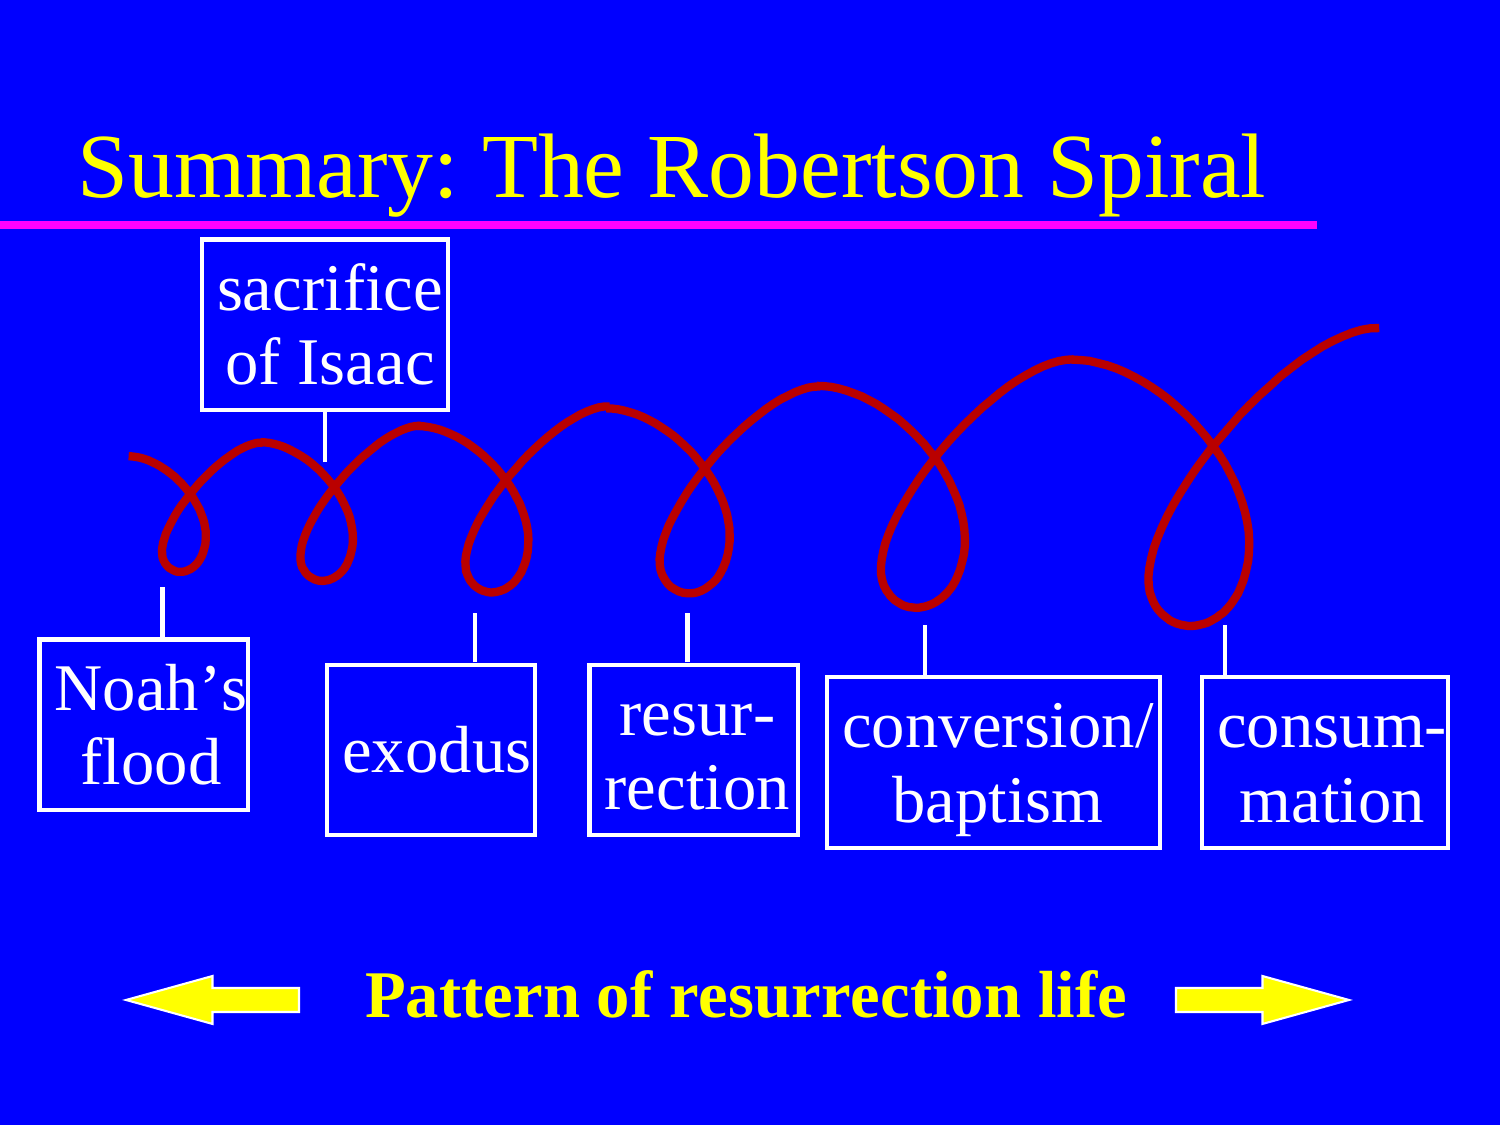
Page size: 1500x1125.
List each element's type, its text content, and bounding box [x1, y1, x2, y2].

title Summary: The Robertson Spiral [62, 43, 1338, 225]
text_box consum- mation [1202, 677, 1448, 848]
text_box conversion/ baptism [827, 677, 1161, 848]
text_box [126, 976, 299, 1024]
text_box sacrifice of Isaac [202, 239, 448, 411]
text_box exodus [327, 664, 536, 836]
text_box resur- rection [589, 664, 798, 836]
text_box [1176, 976, 1349, 1024]
text_box Noah’s flood [39, 639, 248, 811]
text_box Pattern of resurrection life [350, 949, 1163, 1040]
